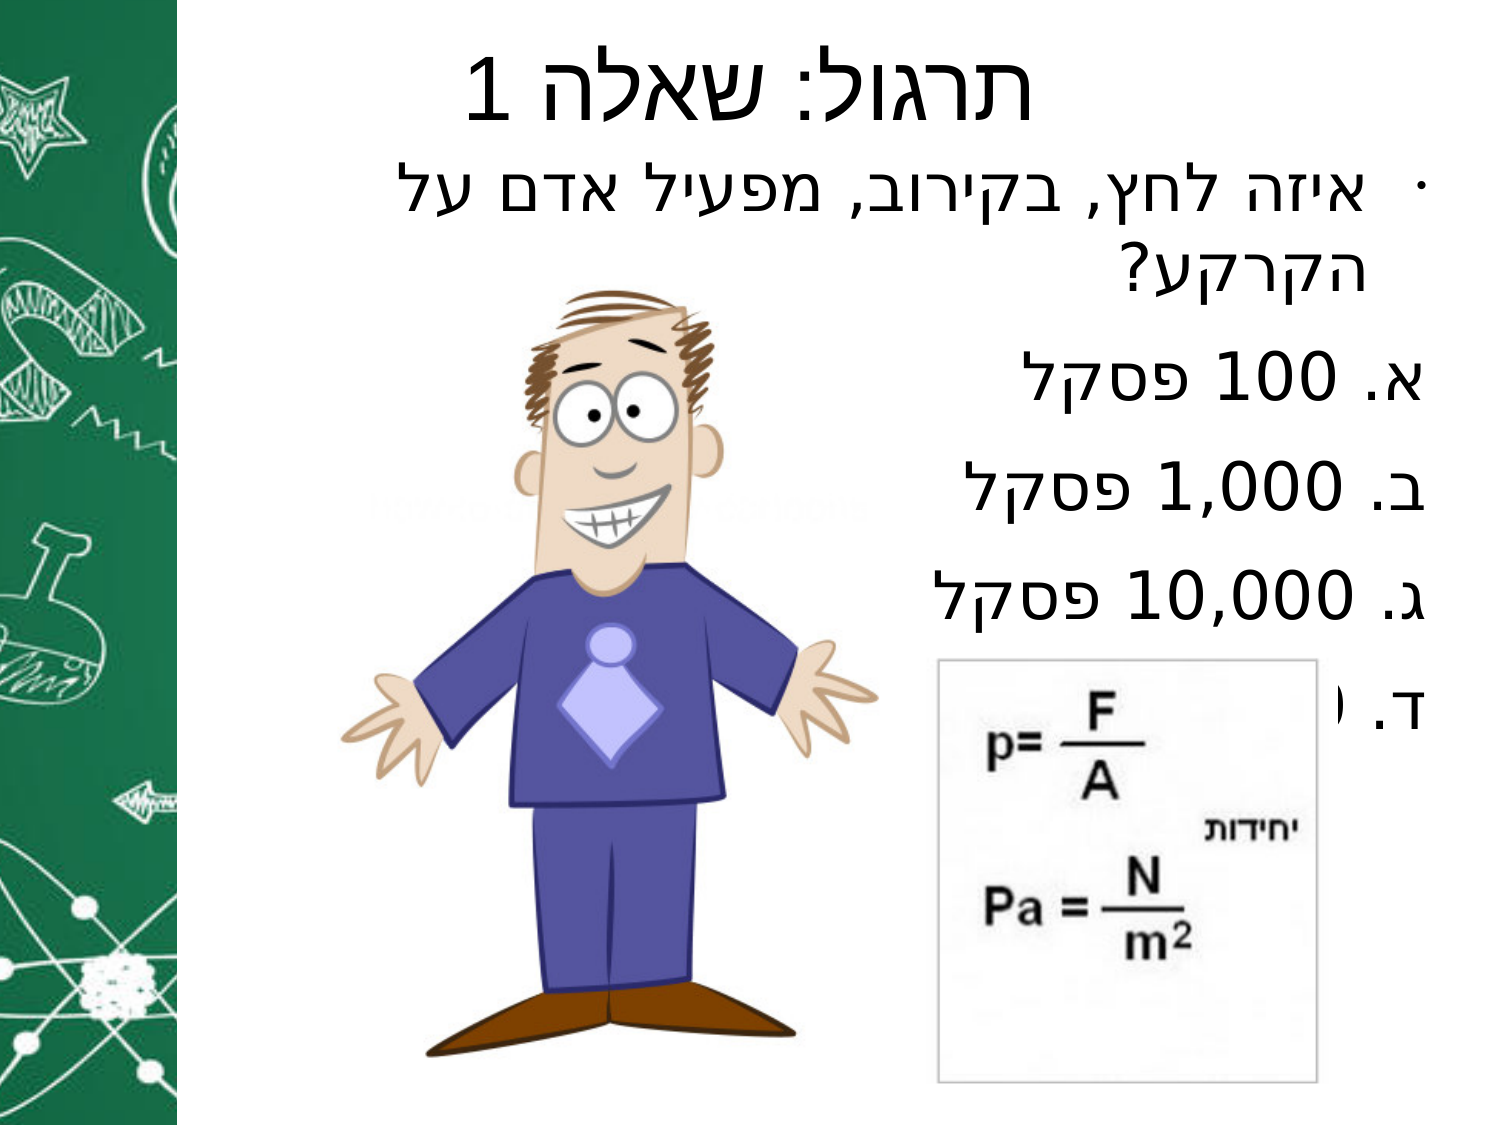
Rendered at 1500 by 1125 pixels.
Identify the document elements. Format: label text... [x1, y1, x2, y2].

list איזה לחץ, בקירוב, מפעיל אדם על הקרקע? א. 100 פסקל ב. 1,000 פסקל ג. 10,000 פסקל ד. 100,000 פסקל [235, 137, 1442, 1047]
picture [301, 248, 1338, 1104]
title תרגול: שאלה 1 [177, 21, 1425, 173]
picture [0, 0, 177, 1125]
